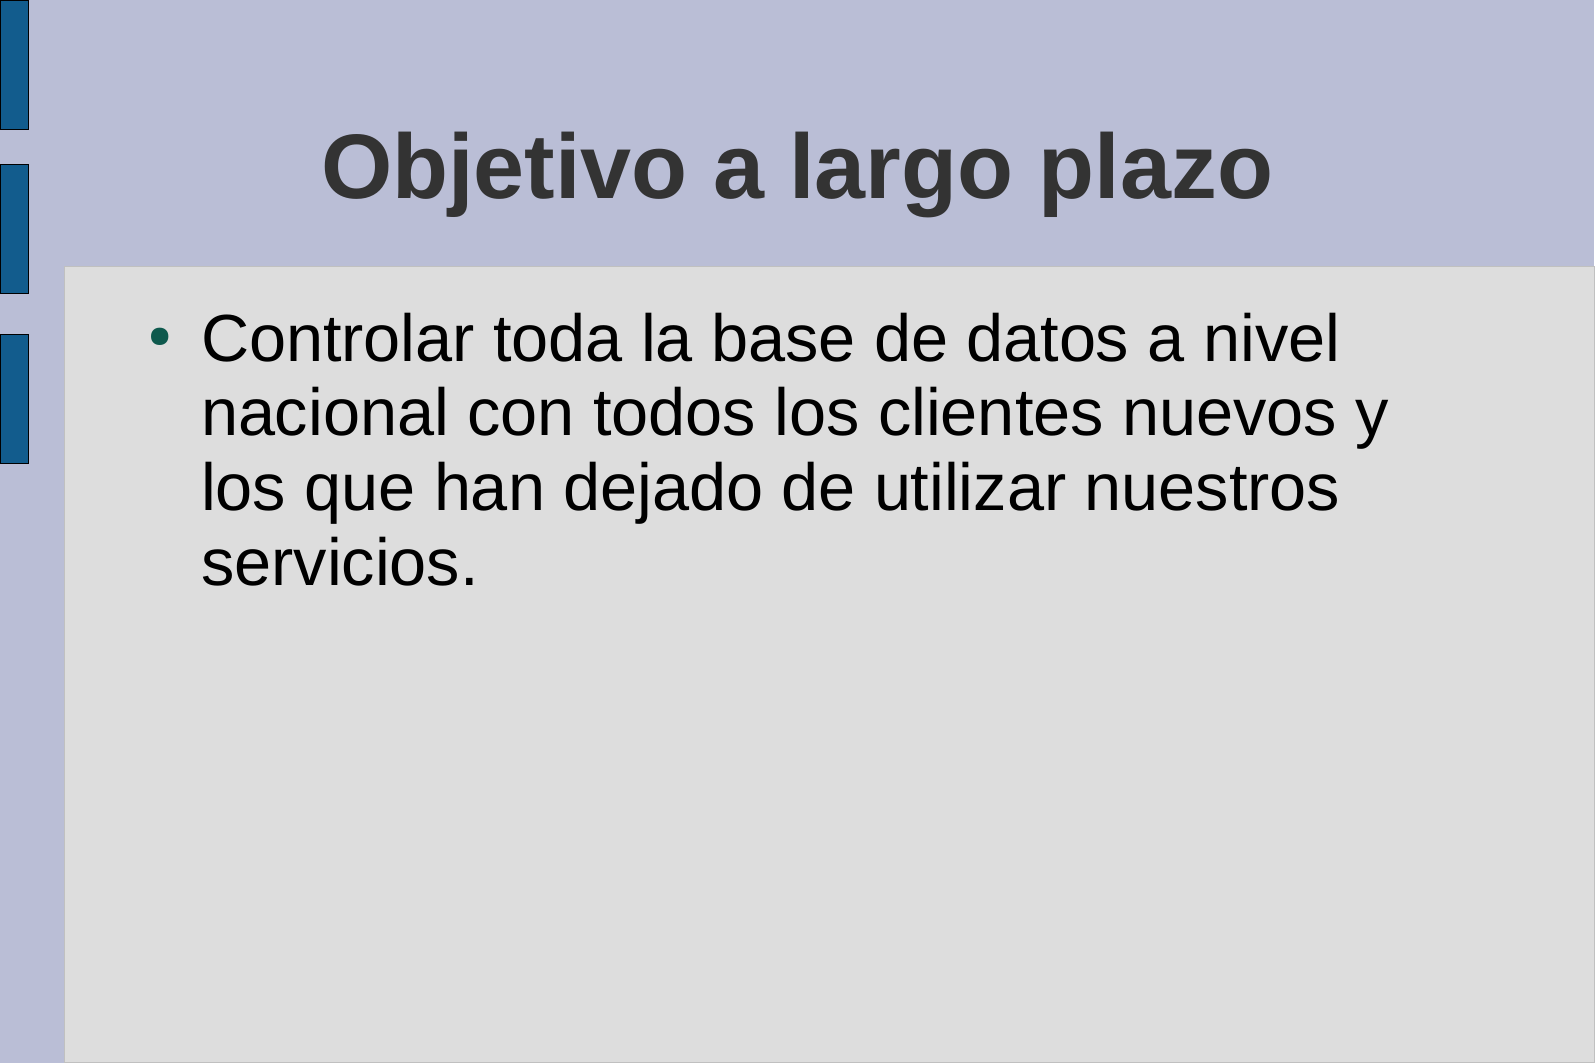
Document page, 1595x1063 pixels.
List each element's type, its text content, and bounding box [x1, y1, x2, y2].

title Objetivo a largo plazo [117, 78, 1479, 256]
list Controlar toda la base de datos a nivel nacional con todos los clientes nuevos y los que han dejado de utilizar nuestros servicios. [130, 300, 1462, 971]
